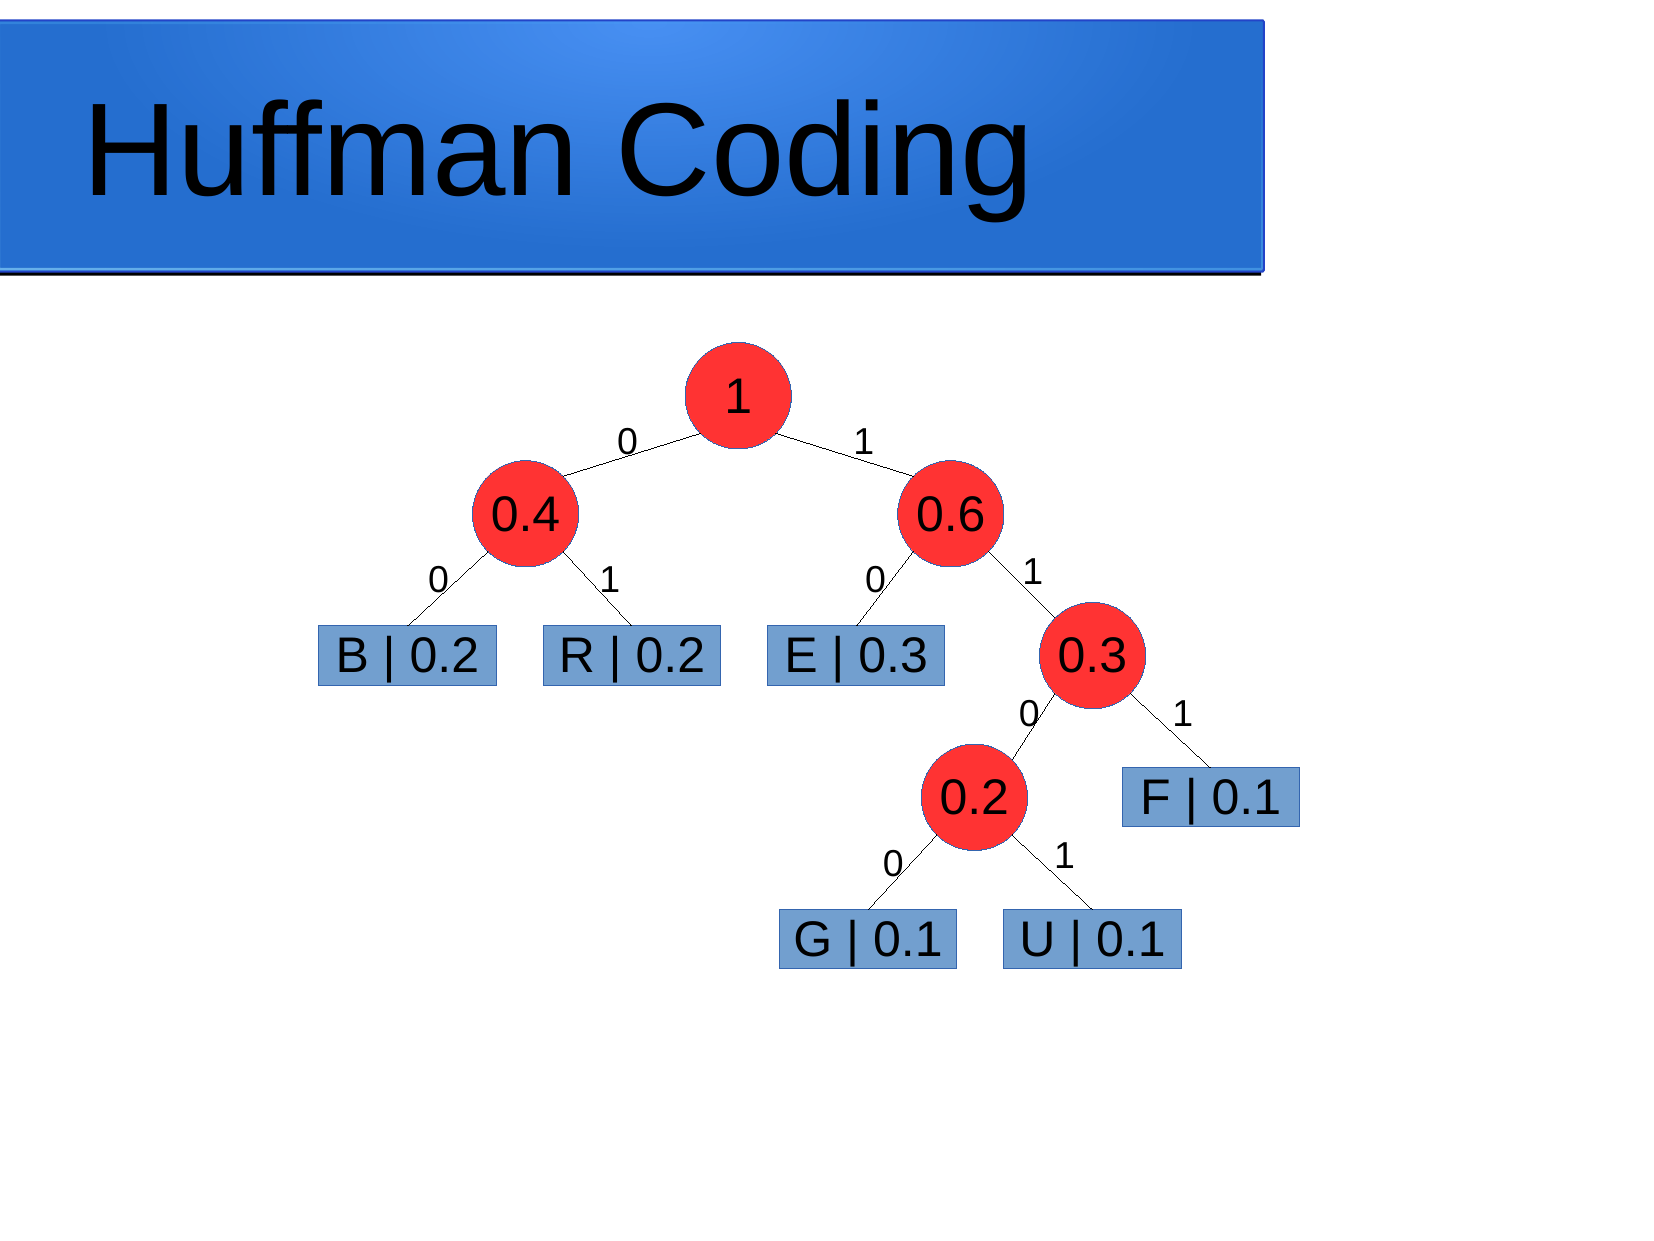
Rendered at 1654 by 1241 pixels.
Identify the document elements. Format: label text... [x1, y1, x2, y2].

text_box 1 [838, 413, 886, 473]
text_box 0 [602, 413, 650, 473]
text_box E | 0.3 [767, 625, 945, 686]
text_box B | 0.2 [318, 625, 497, 686]
text_box F | 0.1 [1122, 767, 1300, 827]
text_box G | 0.1 [779, 909, 957, 969]
text_box 0 [850, 551, 898, 611]
text_box 1 [1157, 685, 1205, 745]
text_box R | 0.2 [543, 625, 721, 686]
text_box 0.3 [1039, 602, 1146, 709]
text_box 1 [1007, 543, 1055, 603]
text_box 1 [685, 342, 792, 449]
text_box 0 [868, 834, 916, 894]
text_box U | 0.1 [1003, 909, 1182, 969]
title Huffman Coding [82, 47, 1235, 252]
text_box 0.2 [921, 744, 1028, 851]
text_box 0 [1003, 685, 1052, 745]
text_box 0.6 [897, 460, 1004, 567]
text_box 1 [584, 551, 632, 611]
text_box 1 [1039, 826, 1087, 886]
text_box 0 [413, 551, 461, 611]
text_box 0.4 [472, 460, 579, 567]
